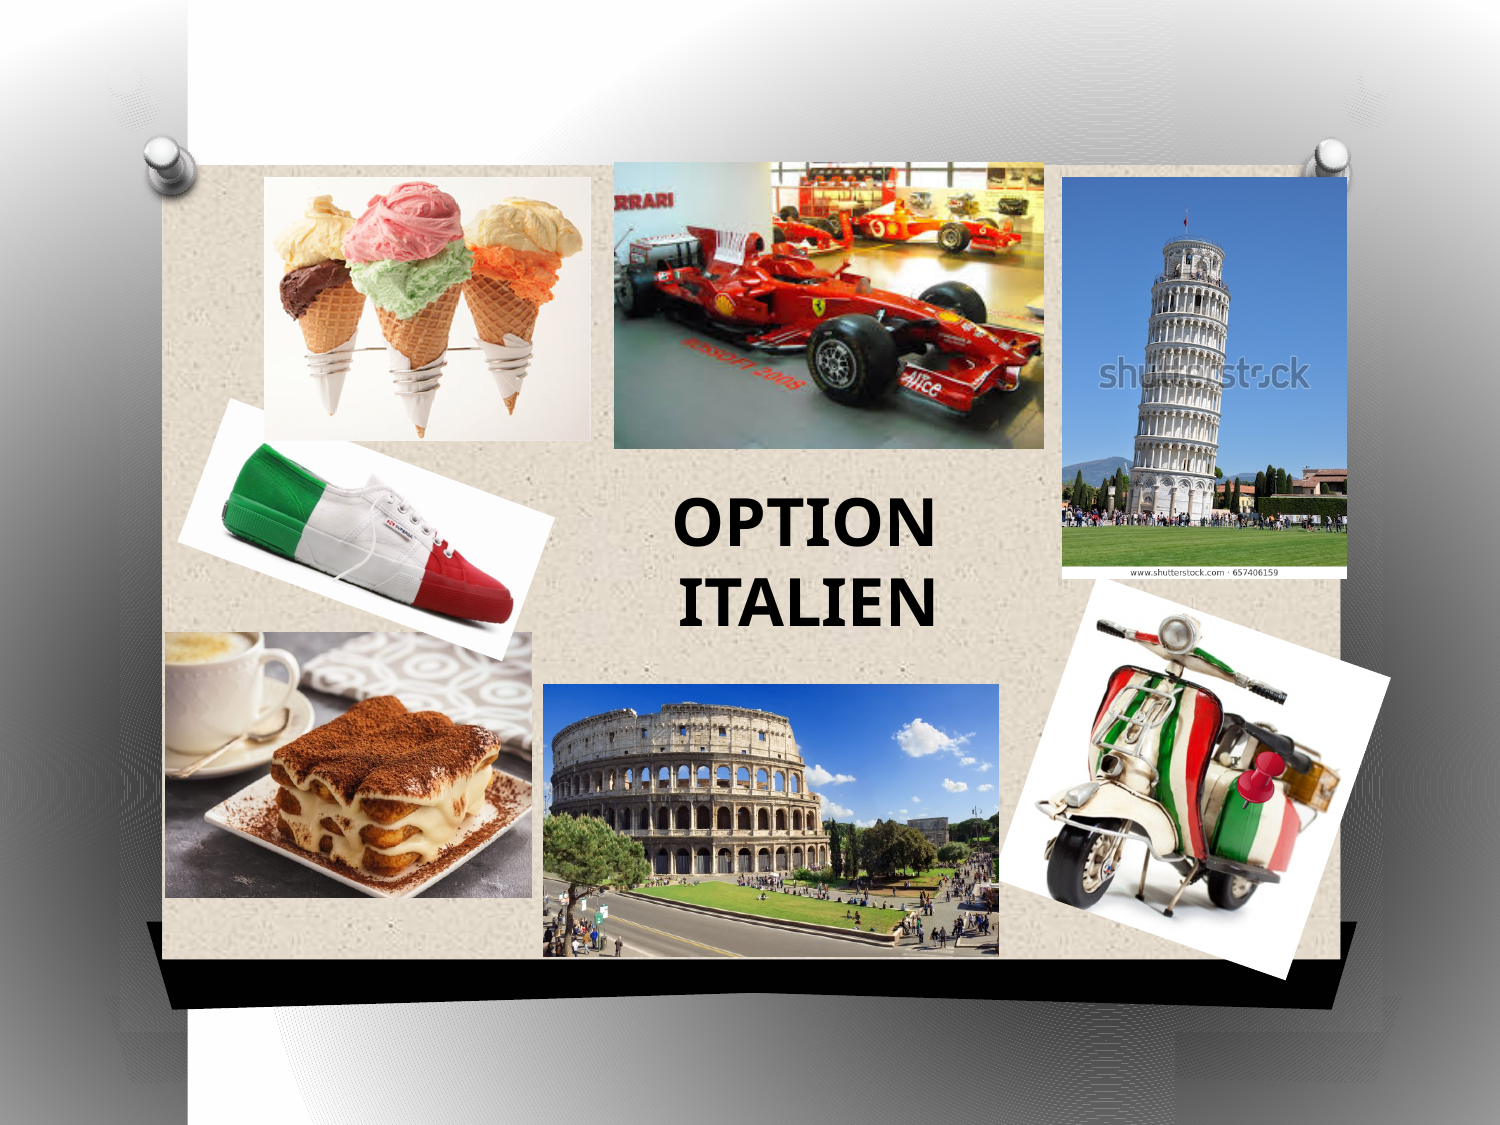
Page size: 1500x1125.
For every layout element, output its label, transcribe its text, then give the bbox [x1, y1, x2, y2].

picture [543, 177, 1391, 981]
title OPTION ITALIEN [602, 472, 1016, 686]
picture [614, 162, 1044, 449]
picture [165, 177, 591, 898]
